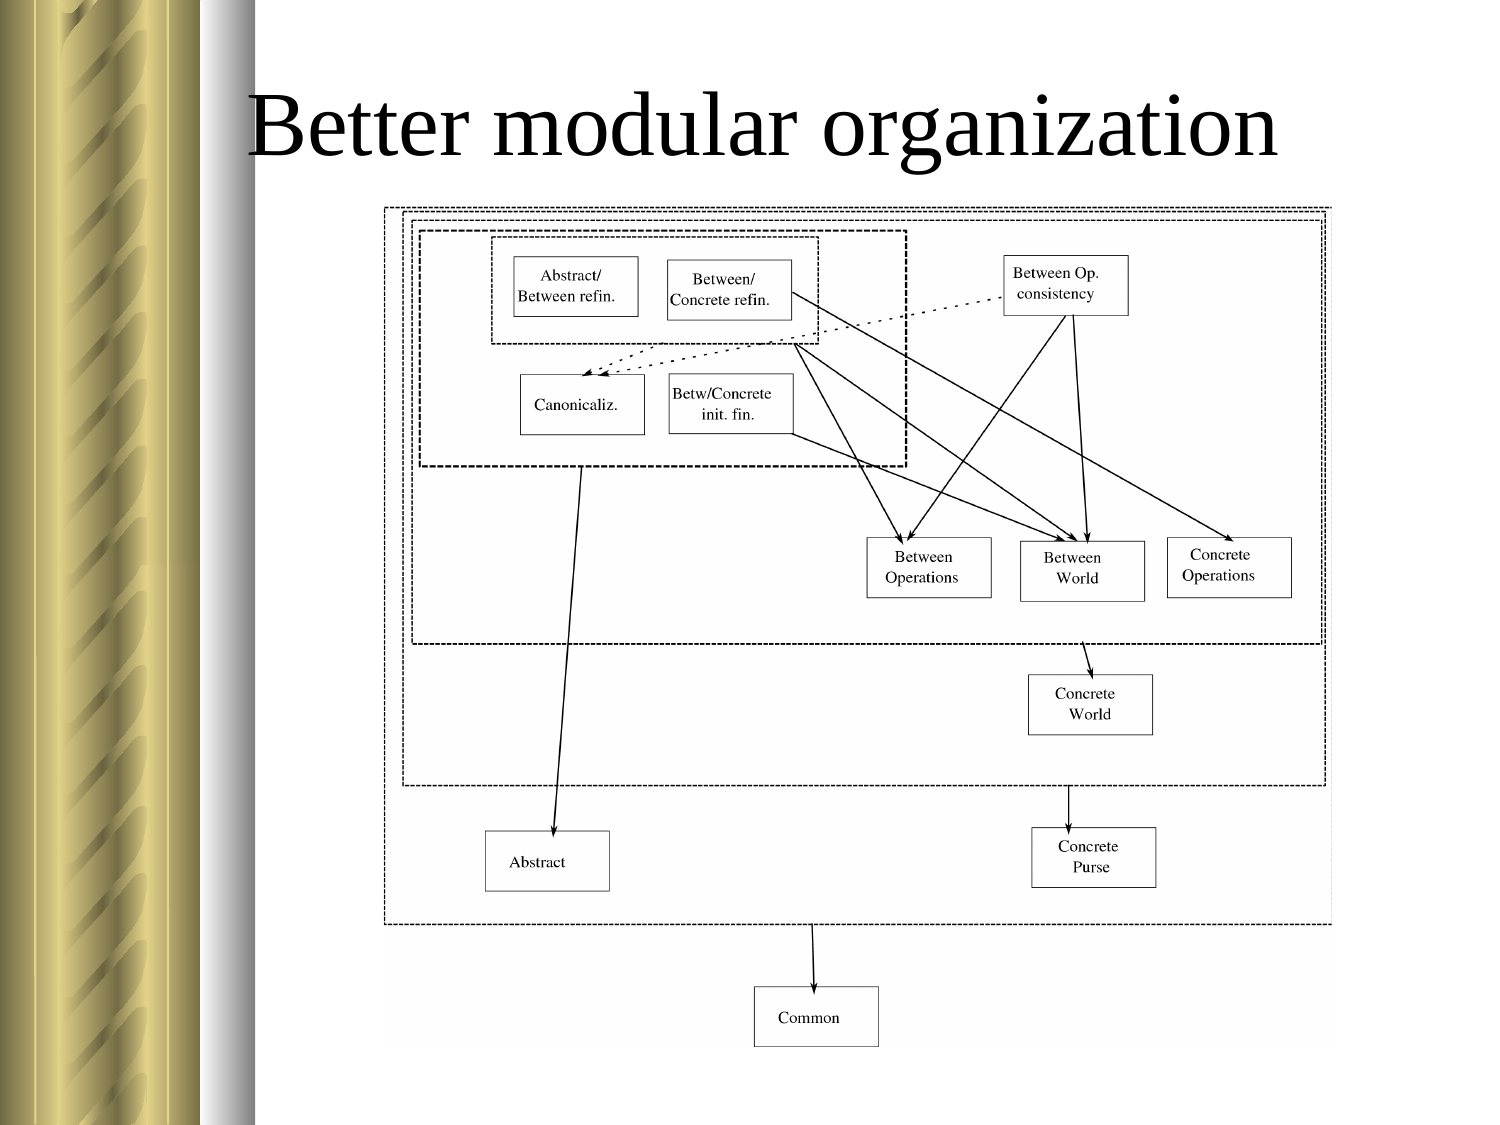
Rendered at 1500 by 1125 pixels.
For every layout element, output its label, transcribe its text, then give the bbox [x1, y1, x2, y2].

title Better modular organization [246, 13, 1475, 249]
picture [383, 206, 1332, 1047]
